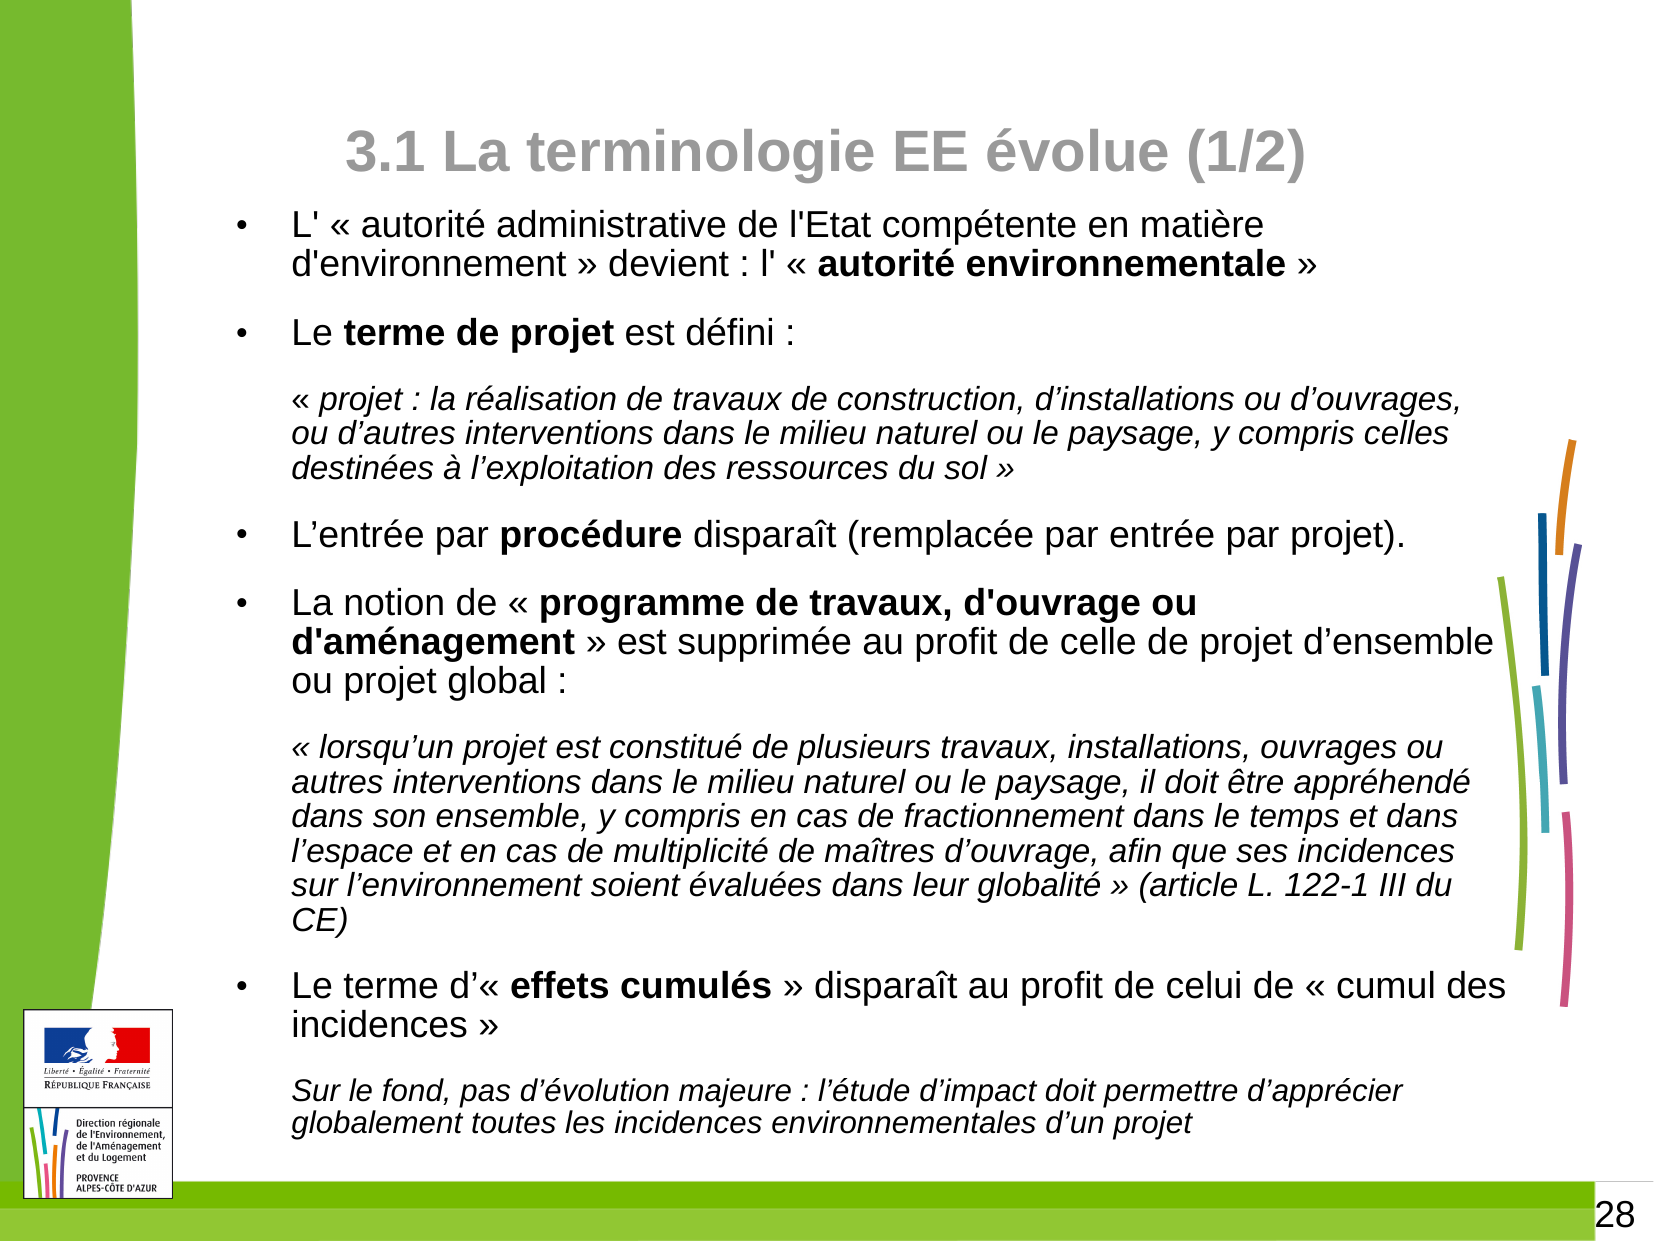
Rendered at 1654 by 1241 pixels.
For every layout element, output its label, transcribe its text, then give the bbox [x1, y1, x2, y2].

list L' « autorité administrative de l'Etat compétente en matière d'environnement » devient : l' « autorité environnementale » Le terme de projet est défini : « projet : la réalisation de travaux de construction, d’installations ou d’ouvrages, ou d’autres interventions dans le milieu naturel ou le paysage, y compris celles destinées à l’exploitation des ressources du sol » L’entrée par procédure disparaît (remplacée par entrée par projet). La notion de « programme de travaux, d'ouvrage ou d'aménagement » est supprimée au profit de celle de projet d’ensemble ou projet global : « lorsqu’un projet est constitué de plusieurs travaux, installations, ouvrages ou autres interventions dans le milieu naturel ou le paysage, il doit être appréhendé dans son ensemble, y compris en cas de fractionnement dans le temps et dans l’espace et en cas de multiplicité de maîtres d’ouvrage, afin que ses incidences sur l’environnement soient évaluées dans leur globalité » (article L. 122-1 III du CE) Le terme d’« effets cumulés » disparaît au profit de celui de « cumul des incidences » Sur le fond, pas d’évolution majeure : l’étude d’impact doit permettre d’apprécier globalement toutes les incidences environnementales d’un projet [179, 206, 1509, 1150]
picture [0, 0, 1654, 1241]
title 3.1 La terminologie EE évolue (1/2) [82, 49, 1571, 257]
